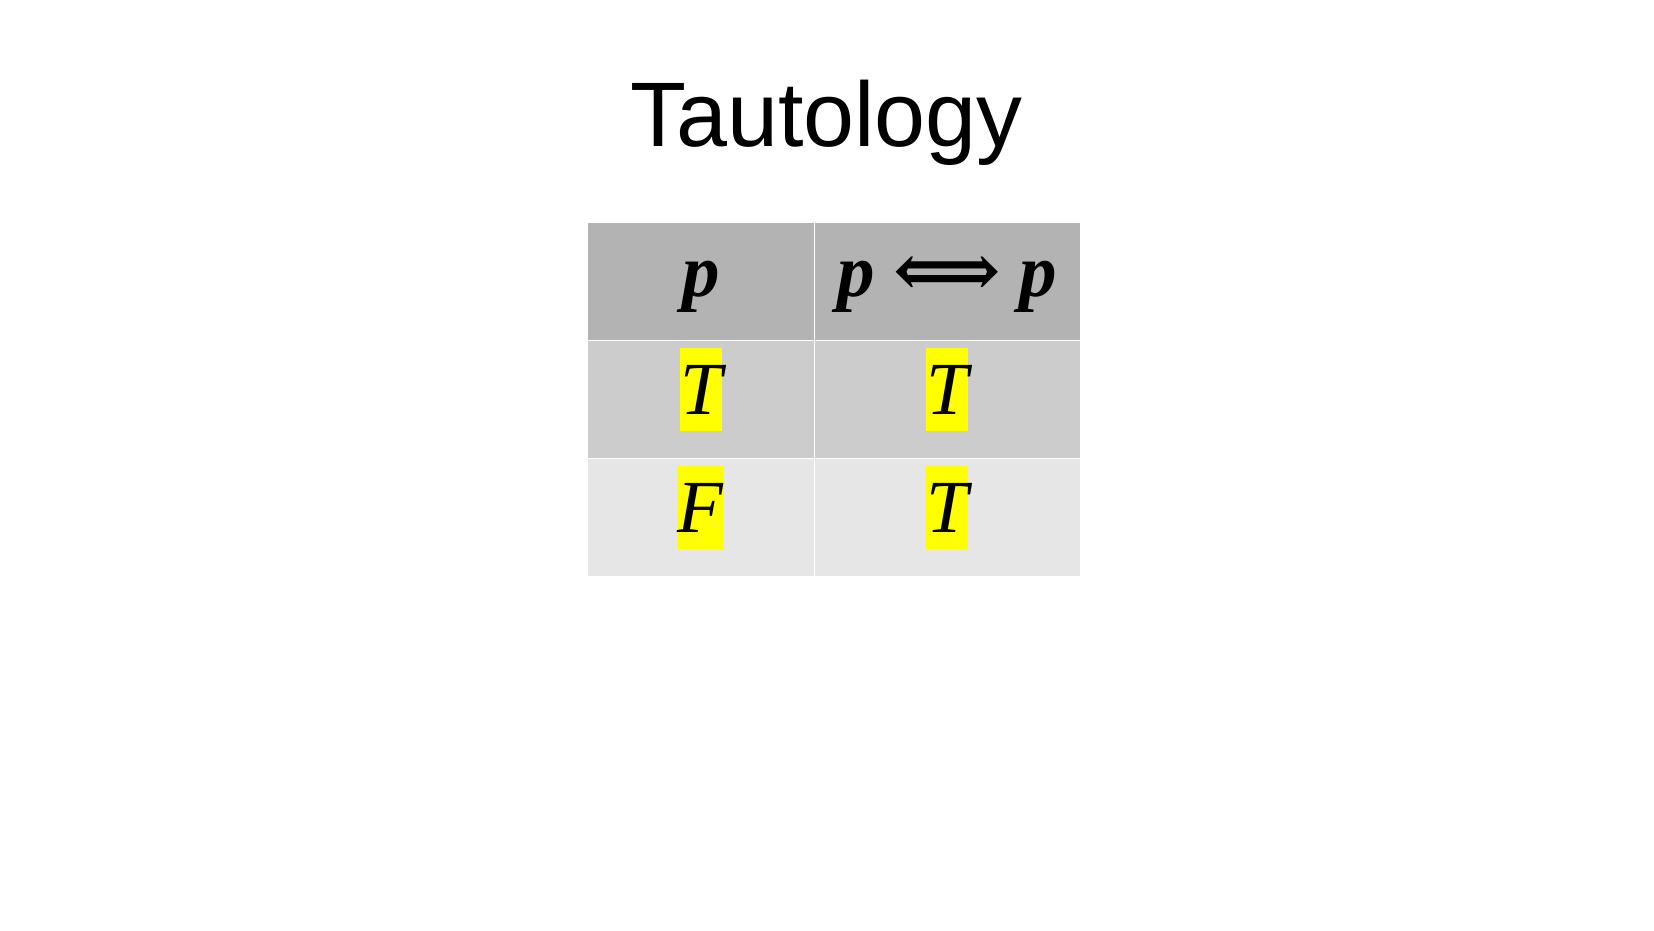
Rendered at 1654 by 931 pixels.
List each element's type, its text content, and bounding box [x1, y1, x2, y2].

table_cell F [588, 459, 814, 576]
table_cell T [815, 341, 1080, 458]
table_header p ⟺ p [815, 223, 1080, 340]
table_cell T [588, 341, 814, 458]
table_header p [588, 223, 814, 340]
table_cell T [815, 459, 1080, 576]
title Tautology [82, 37, 1571, 193]
